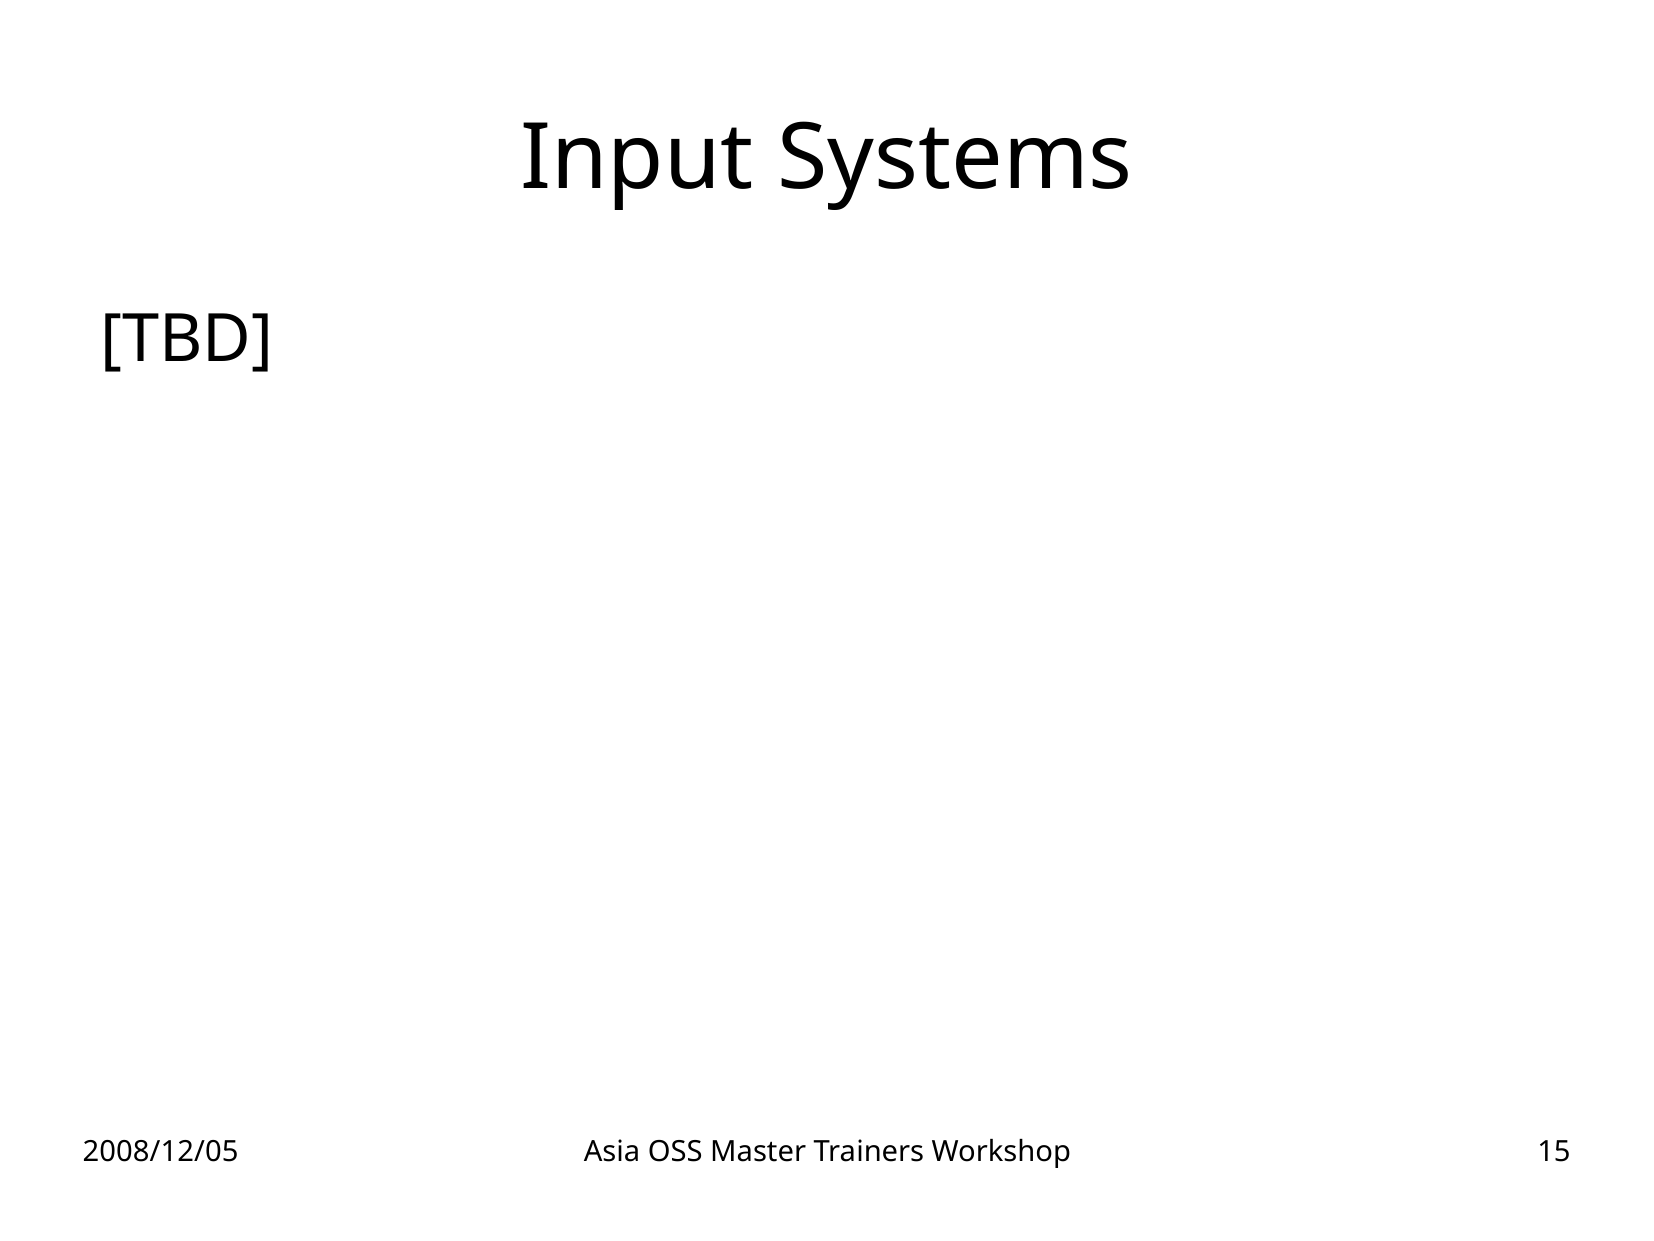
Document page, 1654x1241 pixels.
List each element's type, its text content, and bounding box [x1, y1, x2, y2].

list [TBD] [82, 290, 1571, 1094]
title Input Systems [82, 49, 1571, 257]
